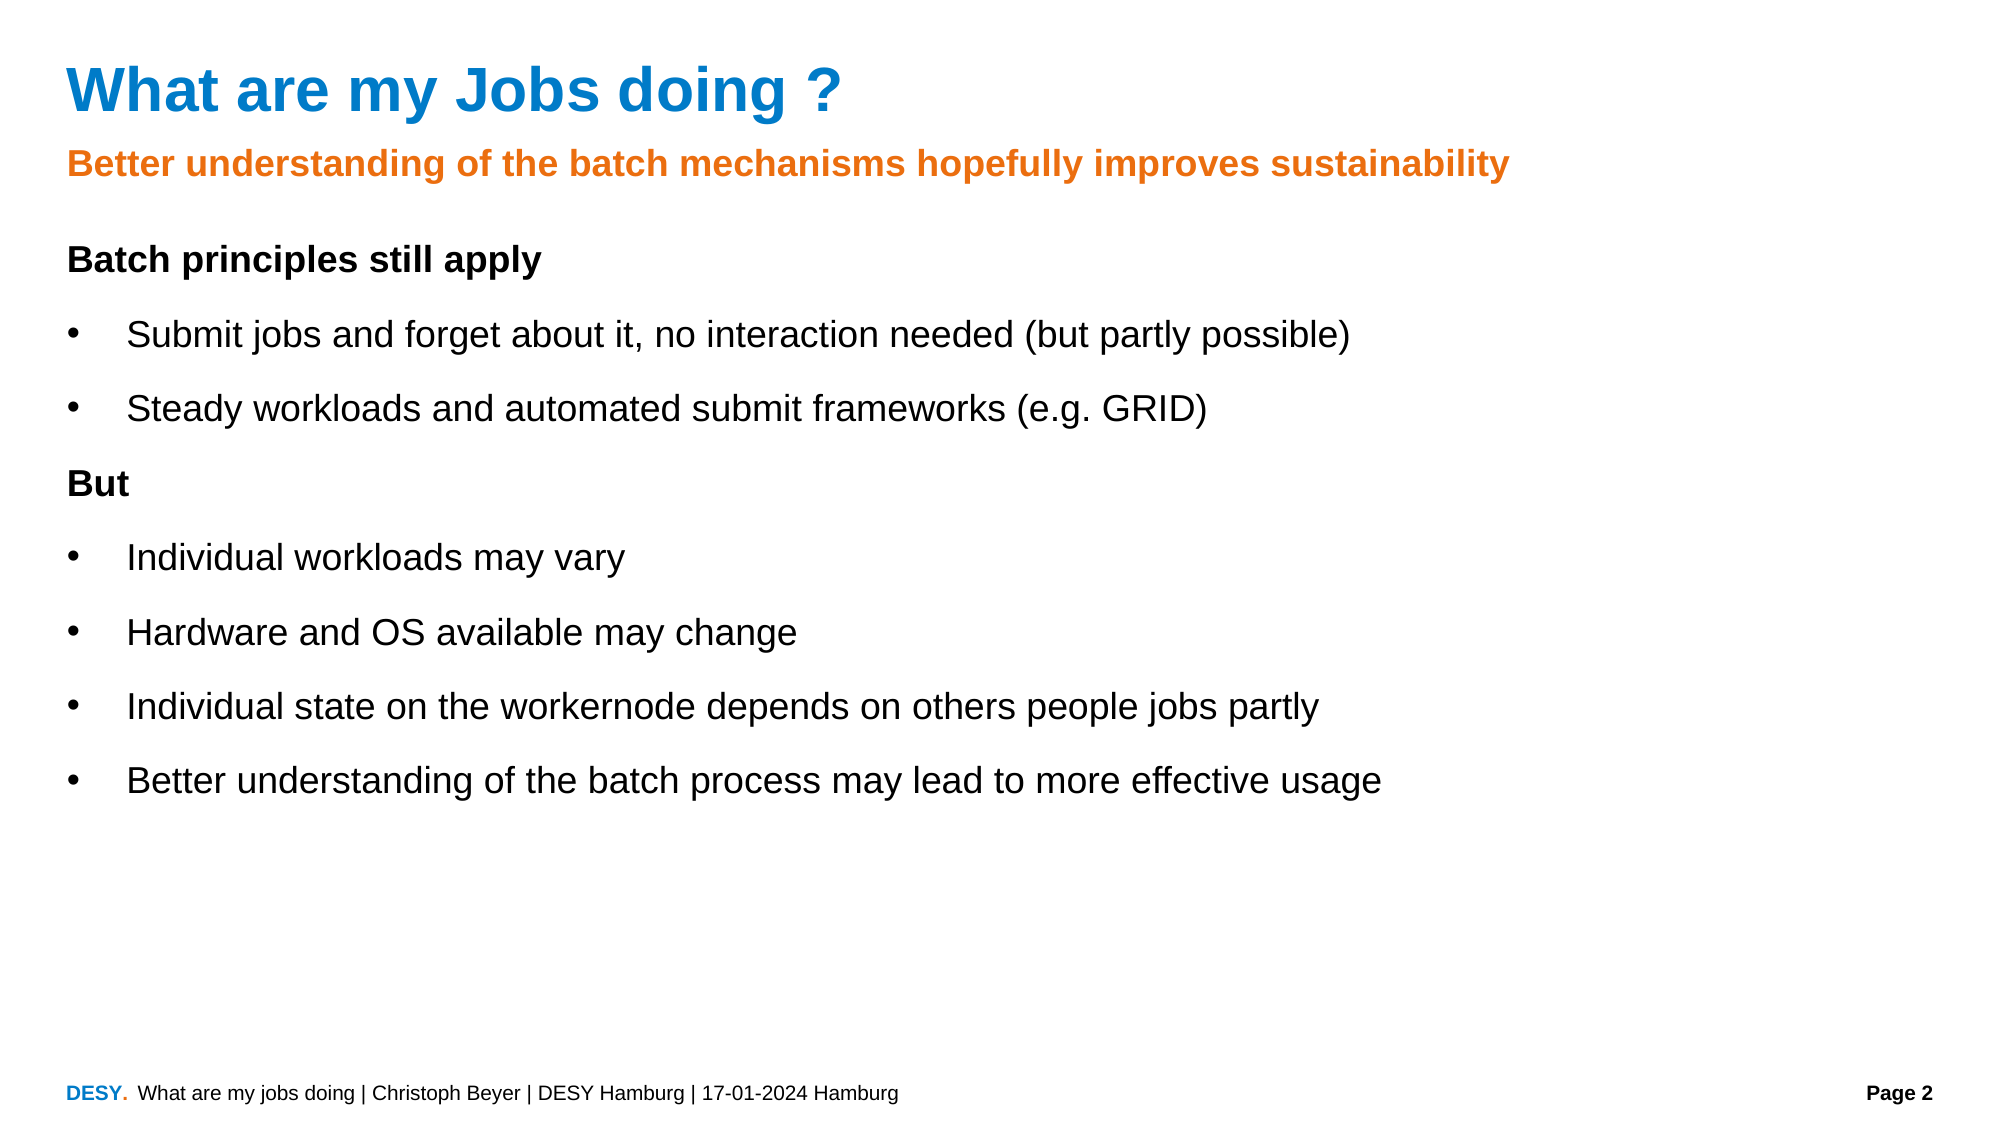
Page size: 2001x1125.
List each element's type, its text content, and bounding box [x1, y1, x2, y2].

list Batch principles still apply Submit jobs and forget about it, no interaction needed (but partly possible) Steady workloads and automated submit frameworks (e.g. GRID) But Individual workloads may vary Hardware and OS available may change Individual state on the workernode depends on others people jobs partly Better understanding of the batch process may lead to more effective usage [66, 230, 1890, 1053]
title What are my Jobs doing ? [66, 57, 1933, 132]
footer What are my jobs doing | Christoph Beyer | DESY Hamburg | 17-01-2024 Hamburg [137, 1079, 1762, 1111]
list Better understanding of the batch mechanisms hopefully improves sustainability [66, 134, 1933, 197]
